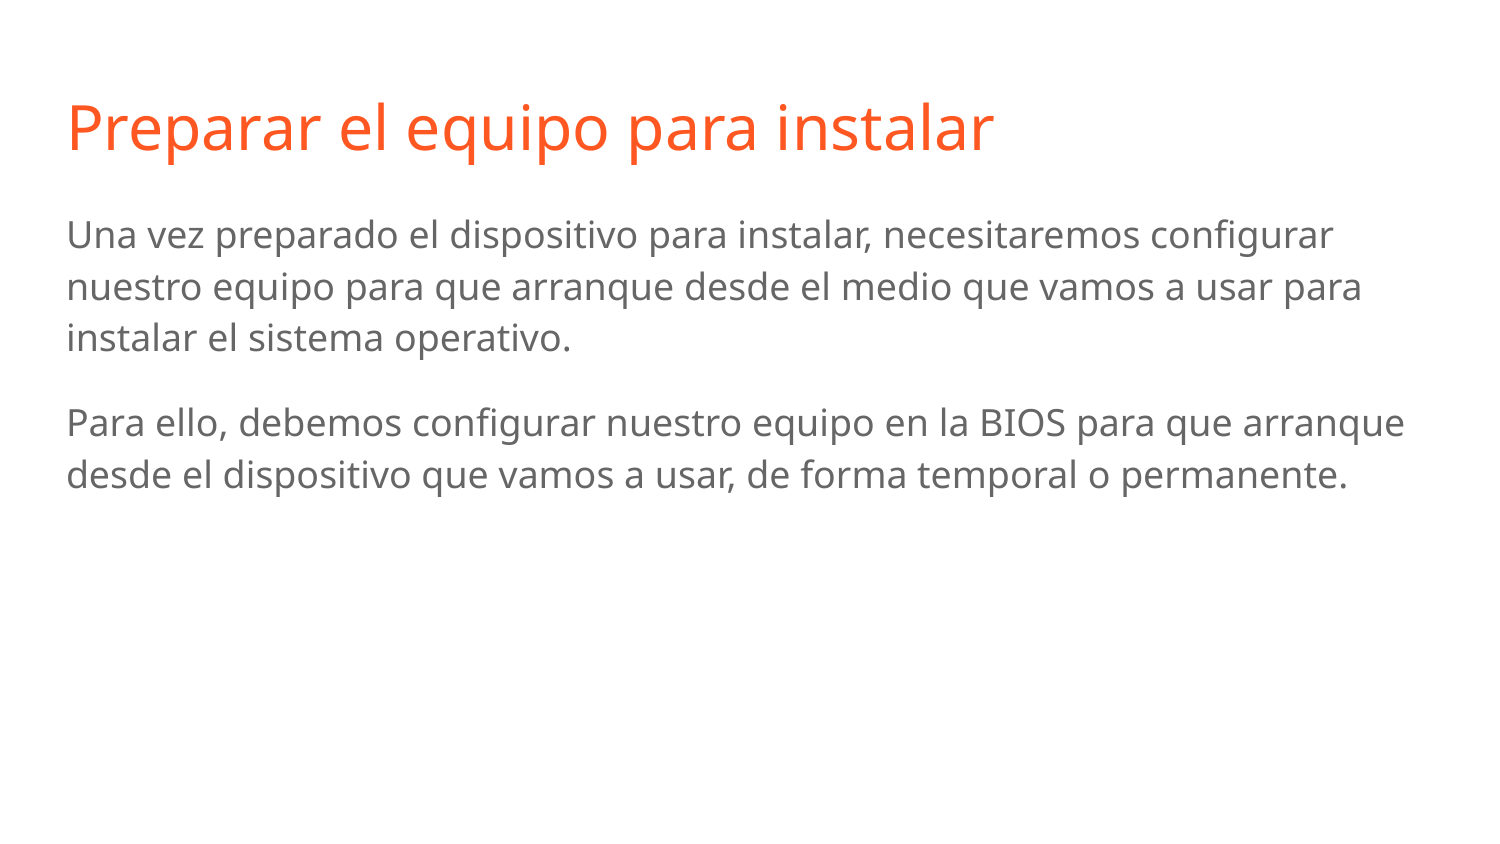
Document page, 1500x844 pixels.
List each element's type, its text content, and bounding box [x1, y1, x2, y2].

title Preparar el equipo para instalar [51, 72, 1449, 167]
list Una vez preparado el dispositivo para instalar, necesitaremos configurar nuestro equipo para que arranque desde el medio que vamos a usar para instalar el sistema operativo. Para ello, debemos configurar nuestro equipo en la BIOS para que arranque desde el dispositivo que vamos a usar, de forma temporal o permanente. [51, 189, 1449, 750]
